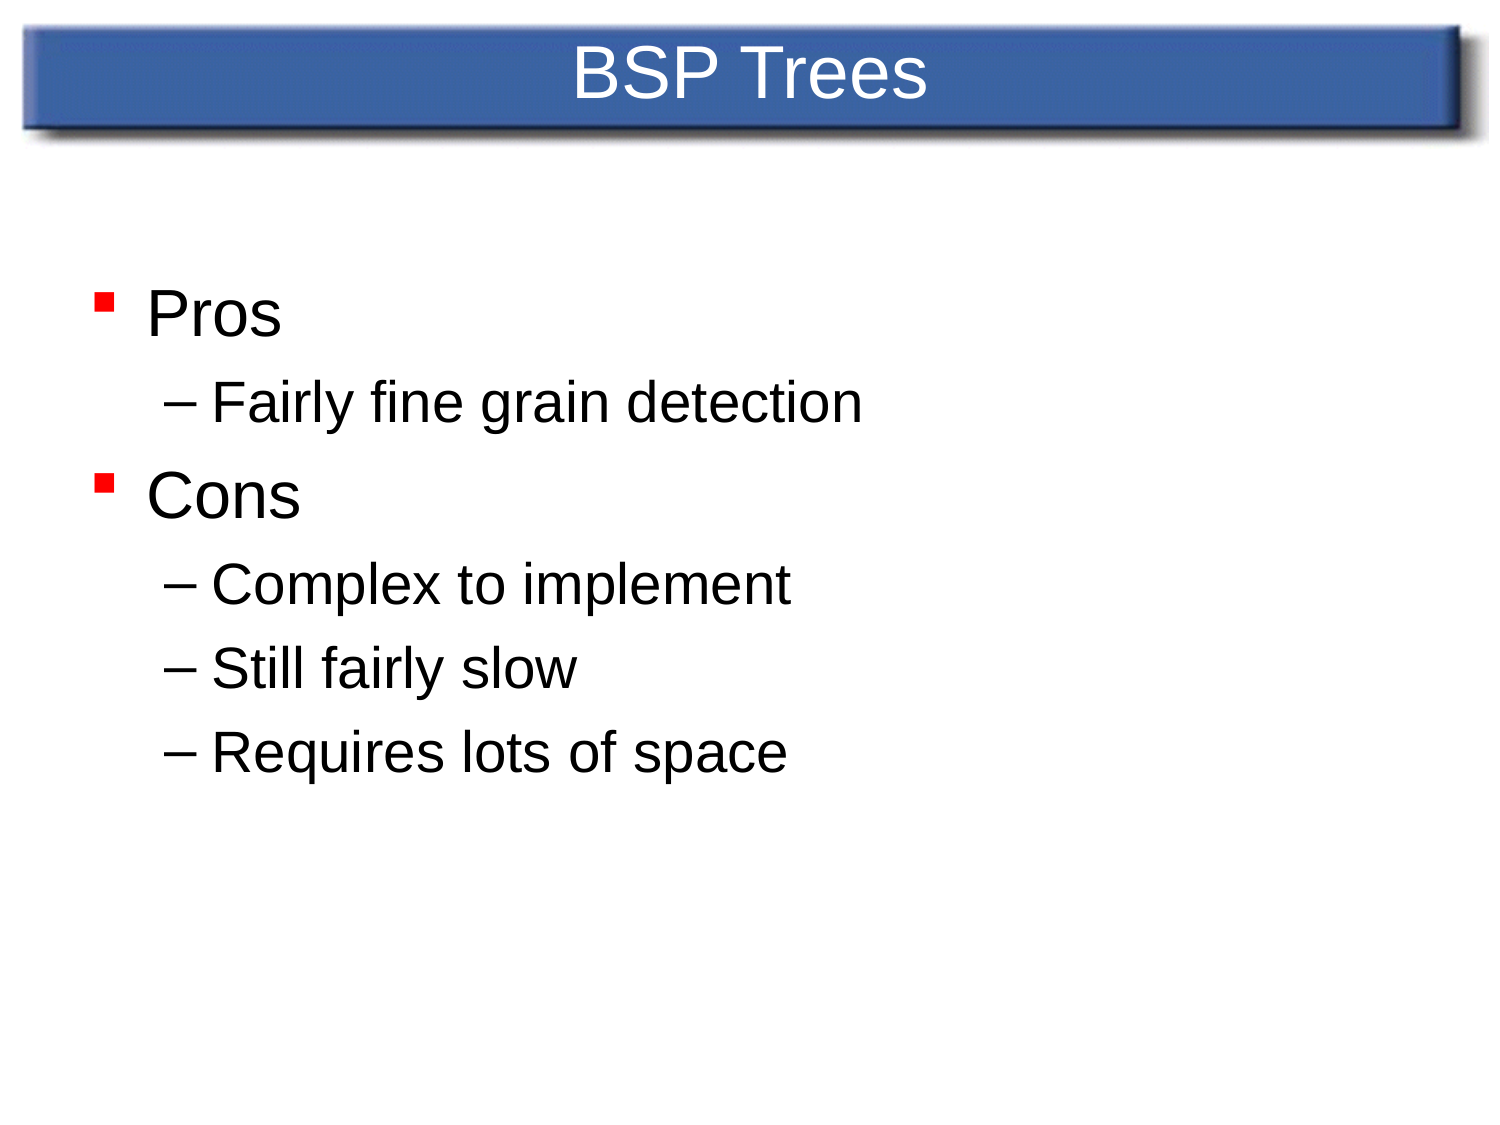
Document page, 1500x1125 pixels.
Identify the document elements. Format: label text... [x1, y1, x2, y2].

list Pros Fairly fine grain detection Cons Complex to implement Still fairly slow Requires lots of space [75, 262, 1426, 1006]
picture [21, 22, 1489, 149]
title BSP Trees [75, 0, 1426, 138]
